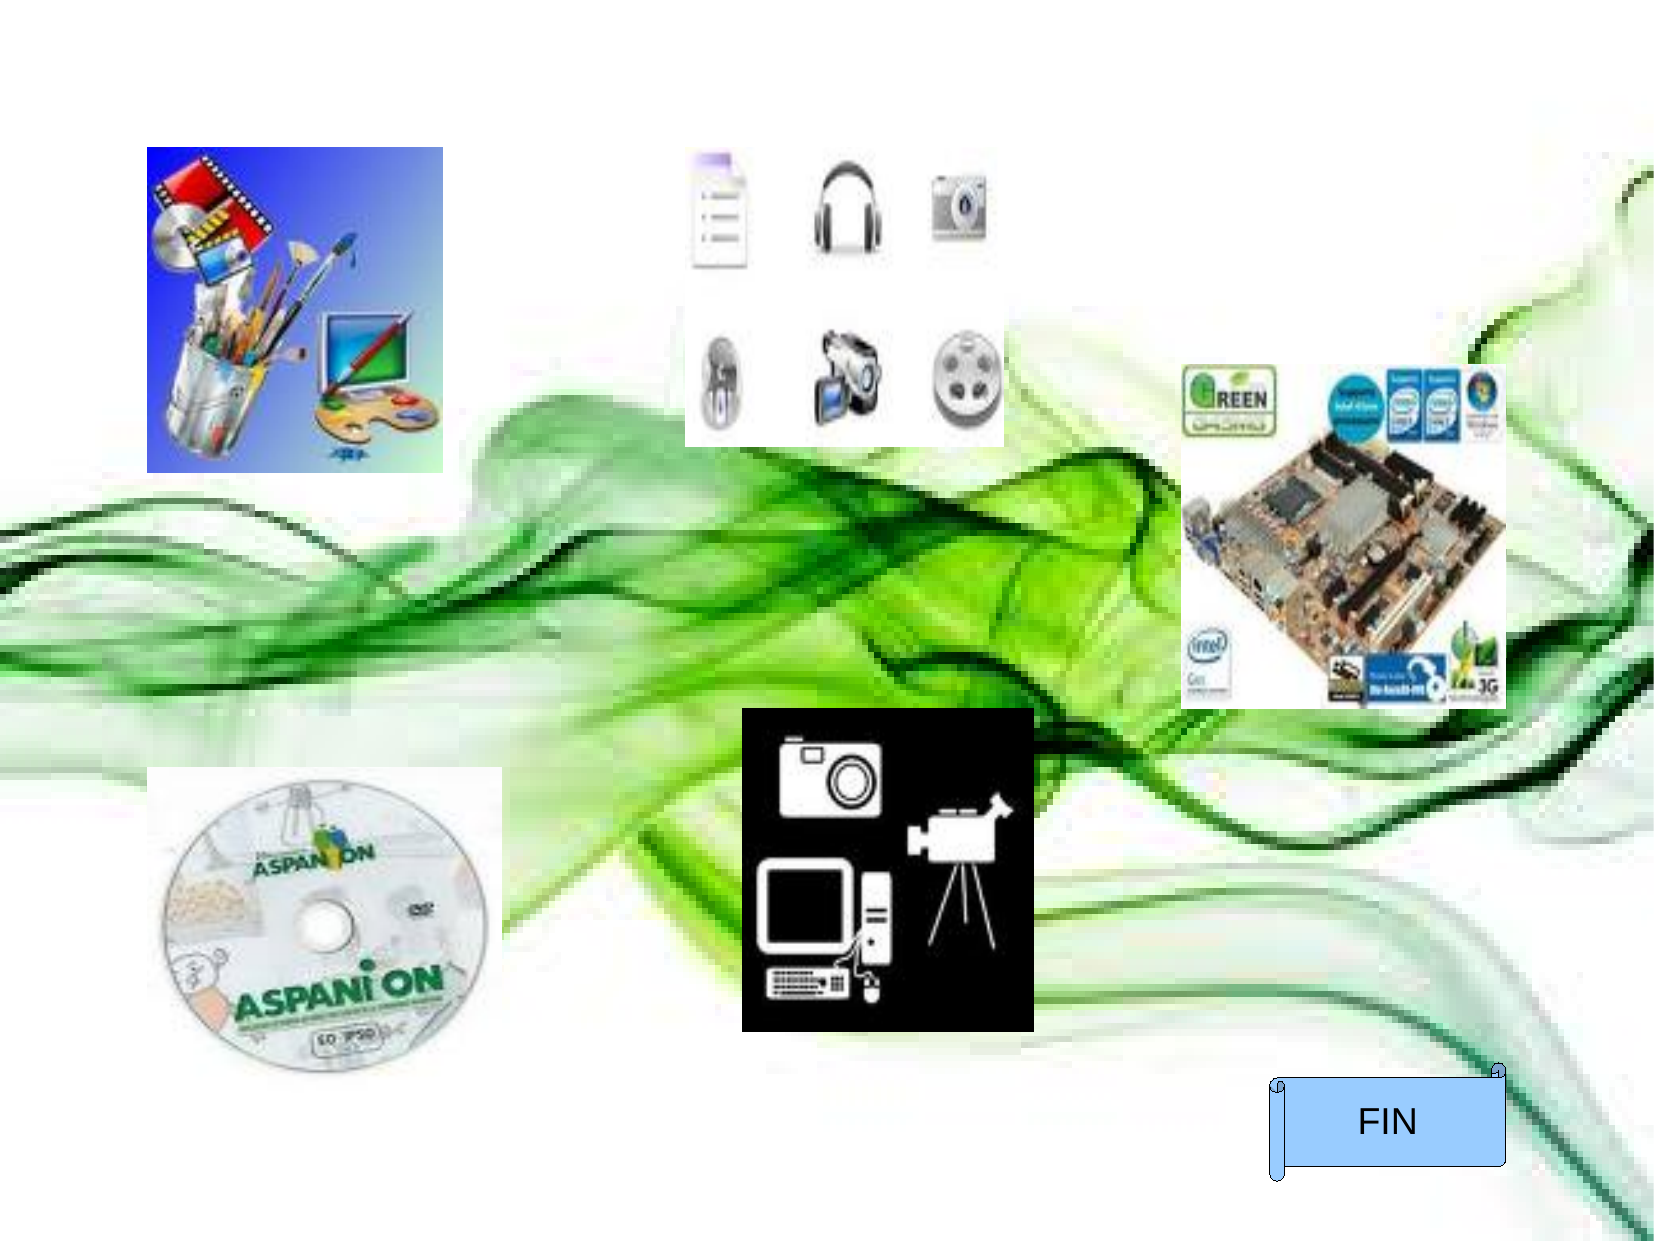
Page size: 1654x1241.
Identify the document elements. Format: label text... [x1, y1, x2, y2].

text_box FIN [1269, 1087, 1285, 1182]
text_box FIN [1269, 1073, 1506, 1167]
picture [0, 0, 1654, 1241]
